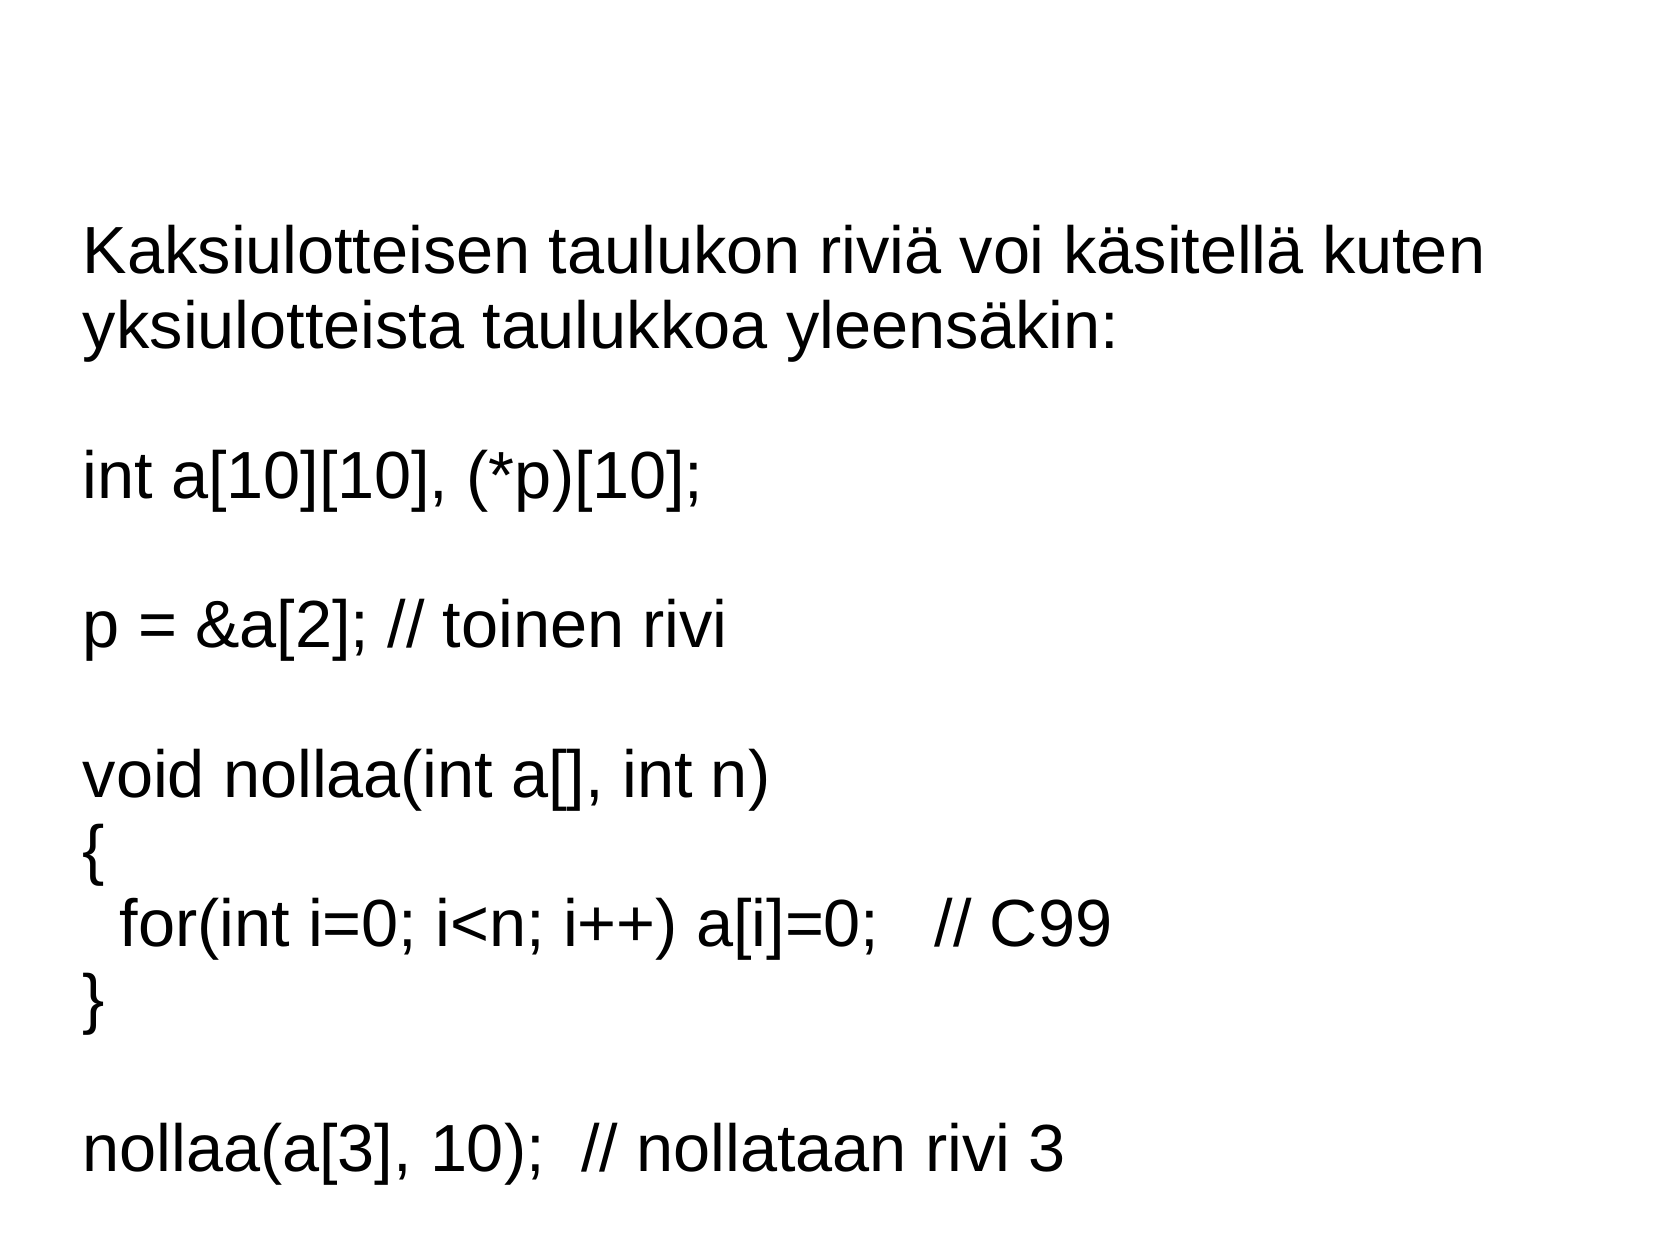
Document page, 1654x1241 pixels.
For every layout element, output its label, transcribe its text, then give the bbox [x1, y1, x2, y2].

text_box Kaksiulotteisen taulukon riviä voi käsitellä kuten yksiulotteista taulukkoa yleensäkin: int a[10][10], (*p)[10]; p = &a[2]; // toinen rivi void nollaa(int a[], int n) { for(int i=0; i<n; i++) a[i]=0; // C99 } nollaa(a[3], 10); // nollataan rivi 3 [82, 213, 1571, 1186]
